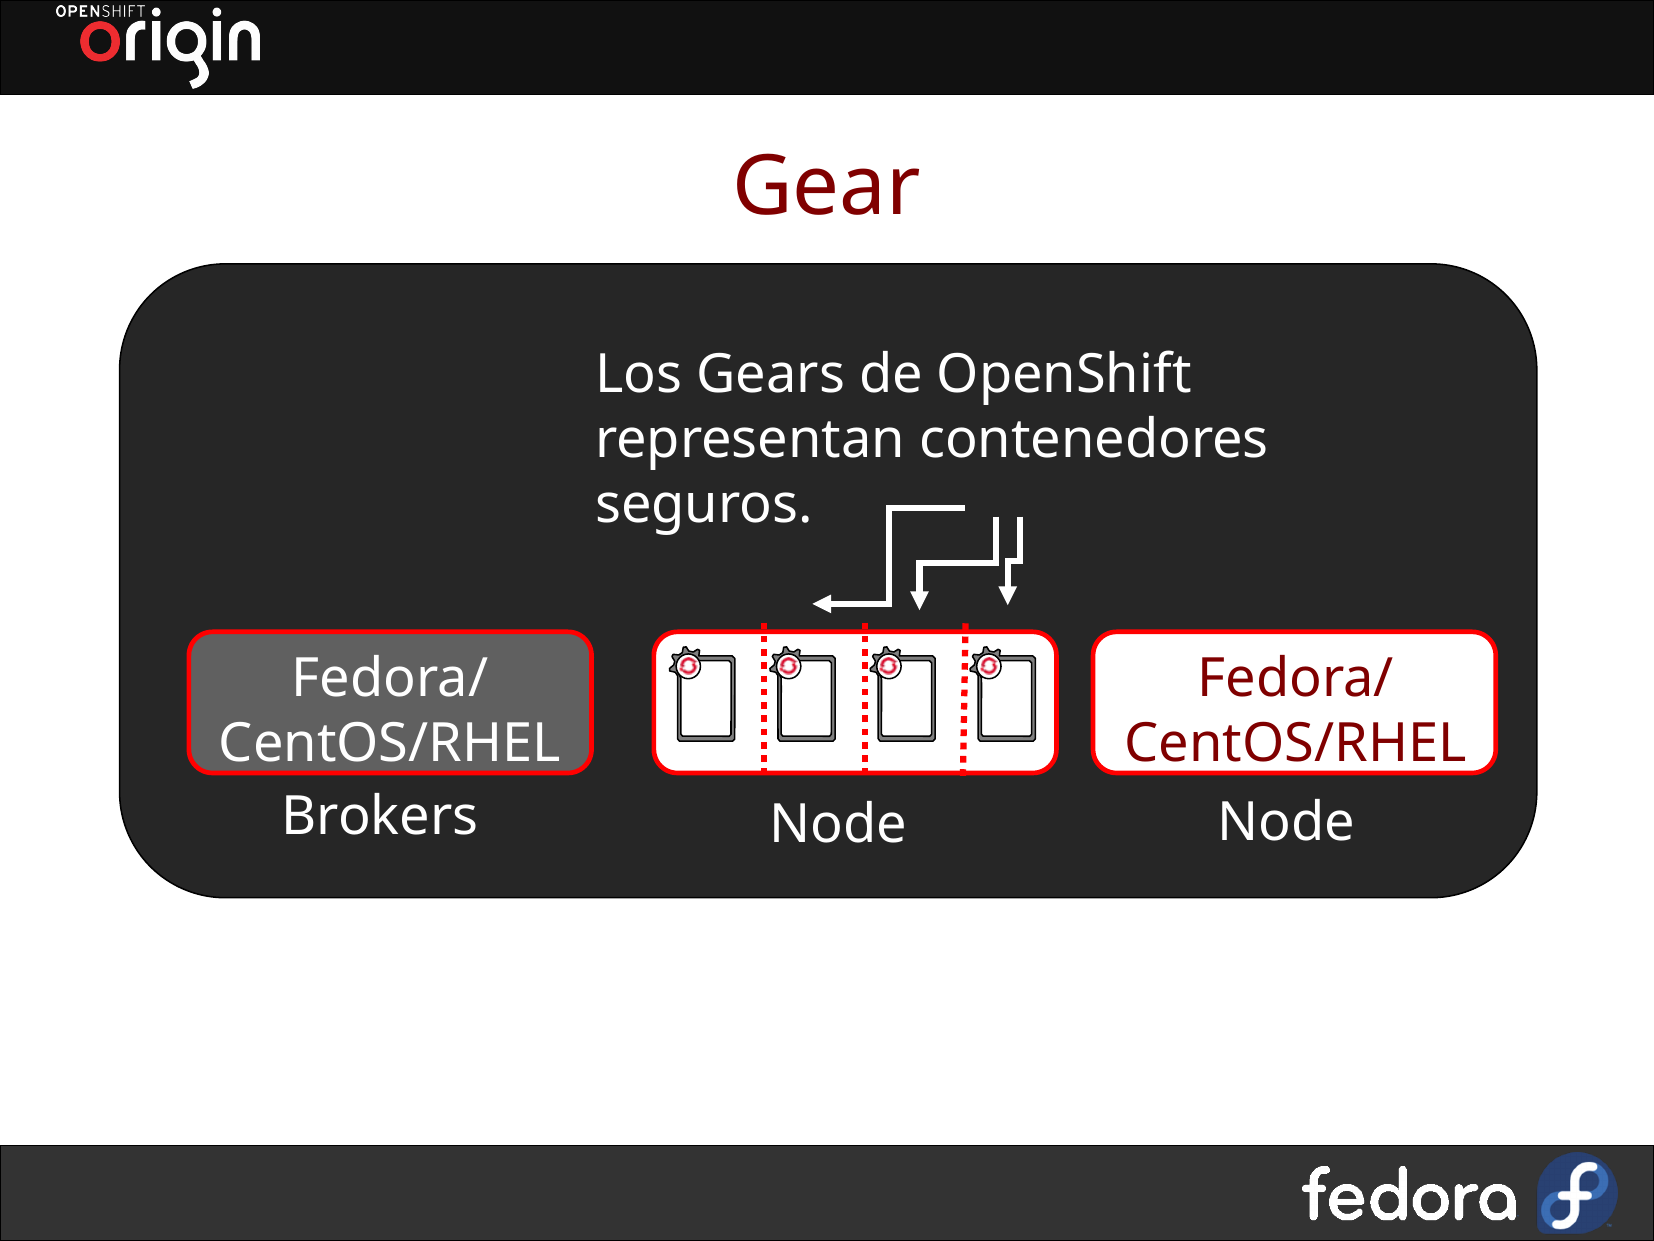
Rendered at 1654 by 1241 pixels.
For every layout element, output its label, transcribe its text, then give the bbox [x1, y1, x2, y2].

text_box Fedora/CentOS/RHEL [188, 634, 592, 780]
picture [779, 657, 798, 675]
text_box Fedora/CentOS/RHEL [1094, 635, 1498, 780]
picture [1299, 1151, 1619, 1235]
text_box [119, 263, 1537, 898]
picture [679, 657, 698, 675]
picture [879, 657, 898, 675]
text_box Node [754, 780, 922, 861]
picture [980, 657, 998, 675]
text_box Brokers [266, 772, 494, 853]
picture [56, 5, 260, 89]
title Gear [82, 78, 1571, 287]
text_box Node [1202, 779, 1370, 860]
text_box Los Gears de OpenShift representan contenedores seguros. [578, 330, 1501, 543]
